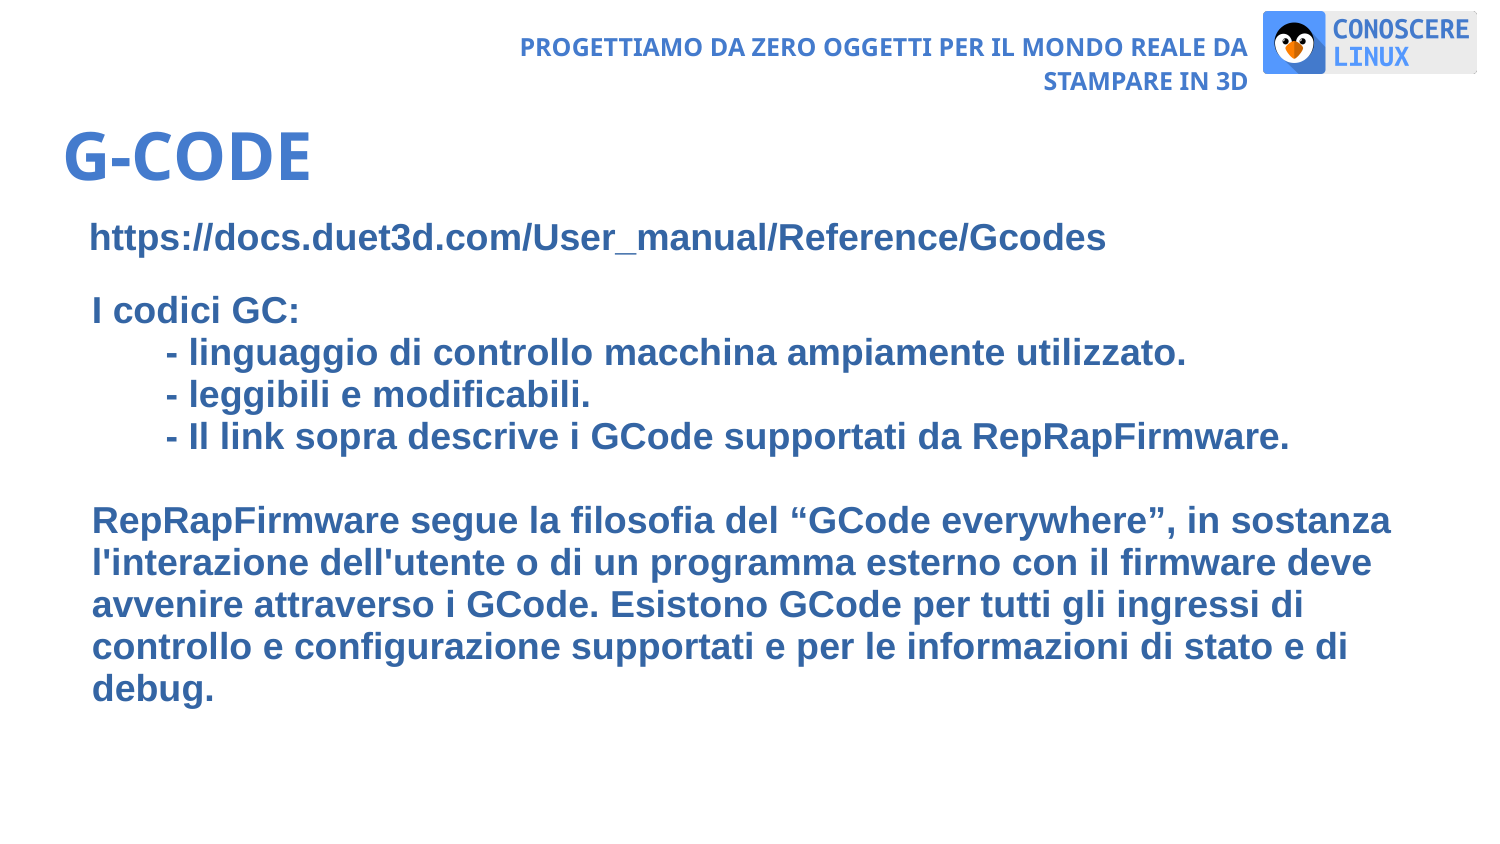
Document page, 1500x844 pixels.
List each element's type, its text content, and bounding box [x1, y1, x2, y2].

picture [1263, 11, 1477, 74]
text_box I codici GC: - linguaggio di controllo macchina ampiamente utilizzato. - leggibili e modificabili. - Il link sopra descrive i GCode supportati da RepRapFirmware. RepRapFirmware segue la filosofia del “GCode everywhere”, in sostanza l'interazione dell'utente o di un programma esterno con il firmware deve avvenire attraverso i GCode. Esistono GCode per tutti gli ingressi di controllo e configurazione supportati e per le informazioni di stato e di debug. [77, 282, 1411, 752]
text_box G-CODE [47, 102, 1276, 189]
text_box PROGETTIAMO DA ZERO OGGETTI PER IL MONDO REALE DA STAMPARE IN 3D [437, 21, 1264, 91]
text_box https://docs.duet3d.com/User_manual/Reference/Gcodes [74, 209, 1307, 308]
